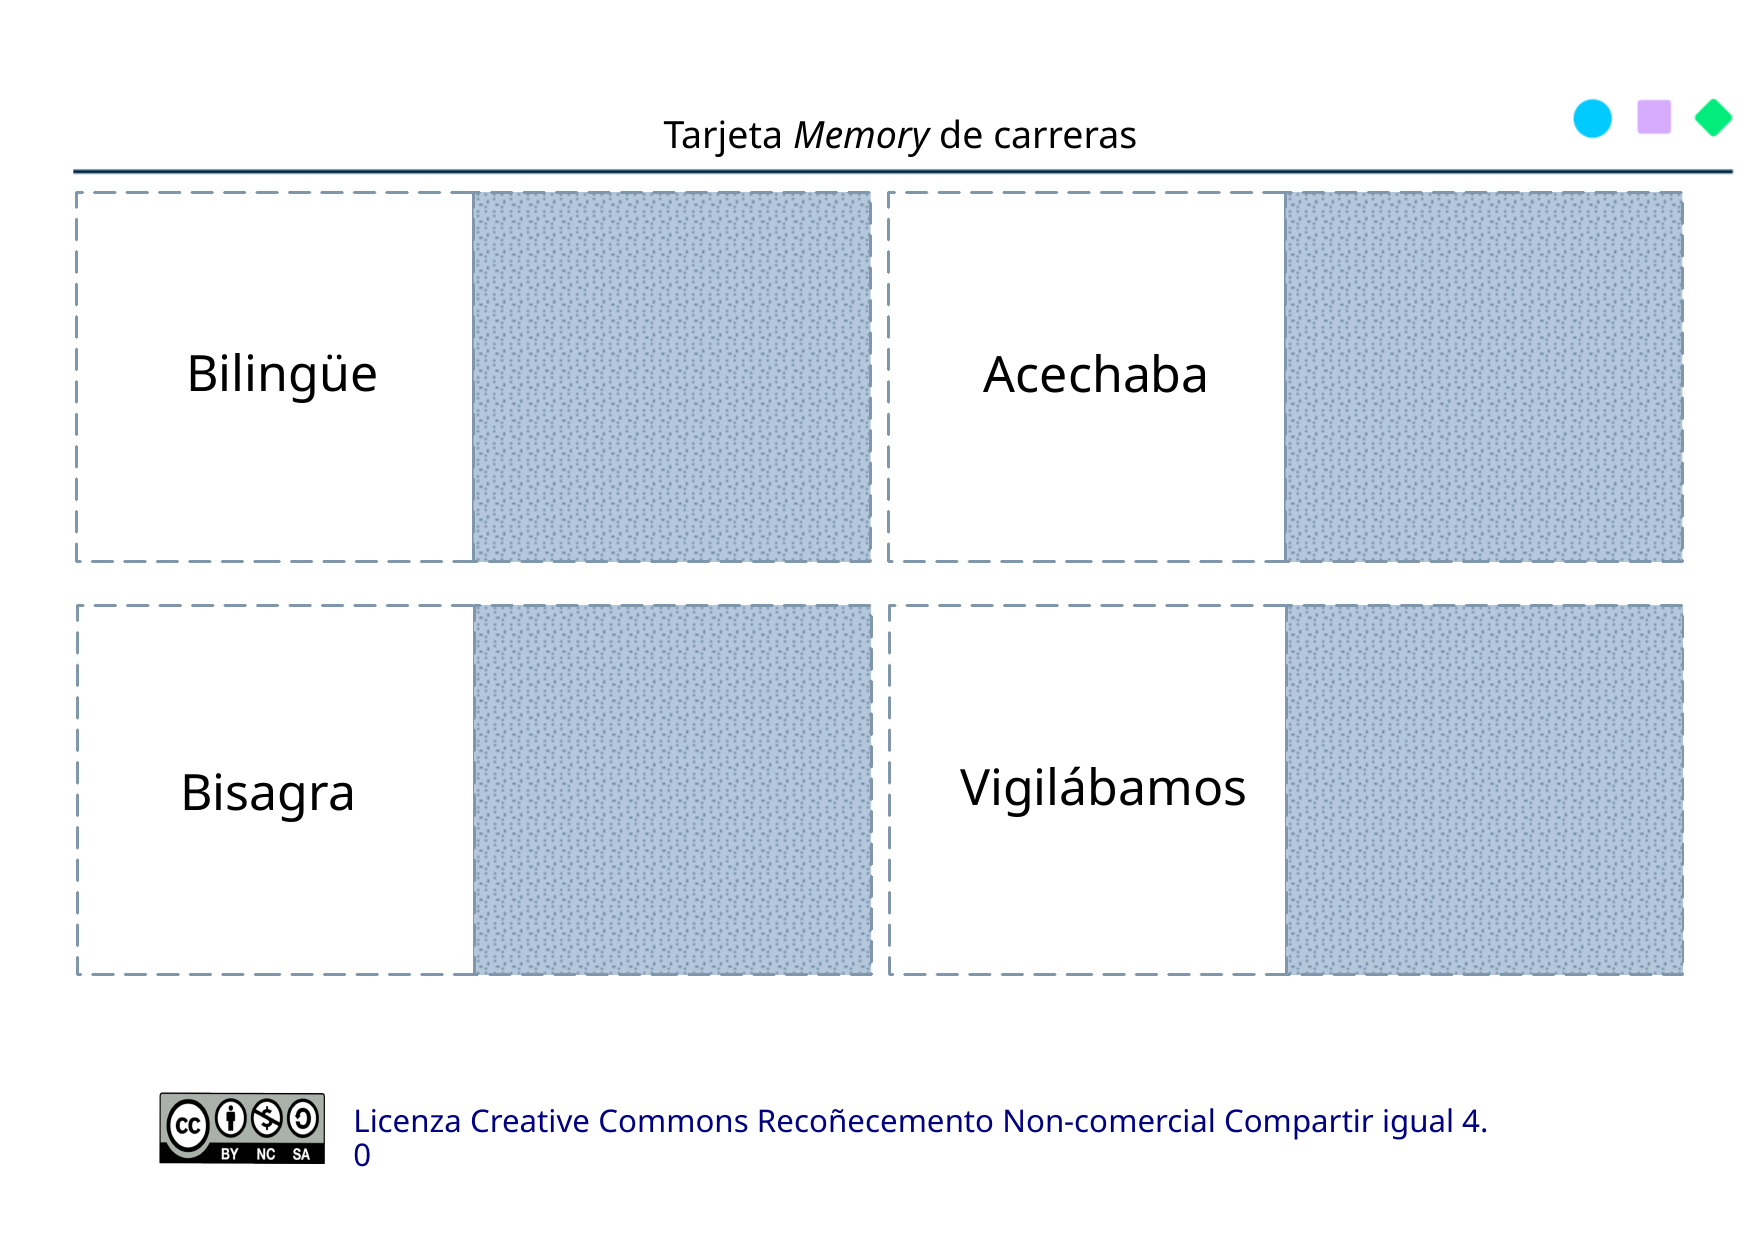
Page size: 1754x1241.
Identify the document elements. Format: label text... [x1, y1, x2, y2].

text_box Bilingüe [171, 330, 380, 422]
text_box Acechaba [969, 331, 1222, 414]
picture [159, 1092, 325, 1164]
text_box Vigilábamos [945, 744, 1248, 827]
text_box Licenza Creative Commons Recoñecemento Non-comercial Compartir igual 4.0 [338, 1072, 1506, 1170]
text_box [473, 192, 871, 562]
text_box Bisagra [165, 750, 365, 841]
text_box [1286, 605, 1684, 975]
text_box [1285, 192, 1683, 562]
text_box [474, 605, 872, 975]
picture [59, 70, 1743, 197]
